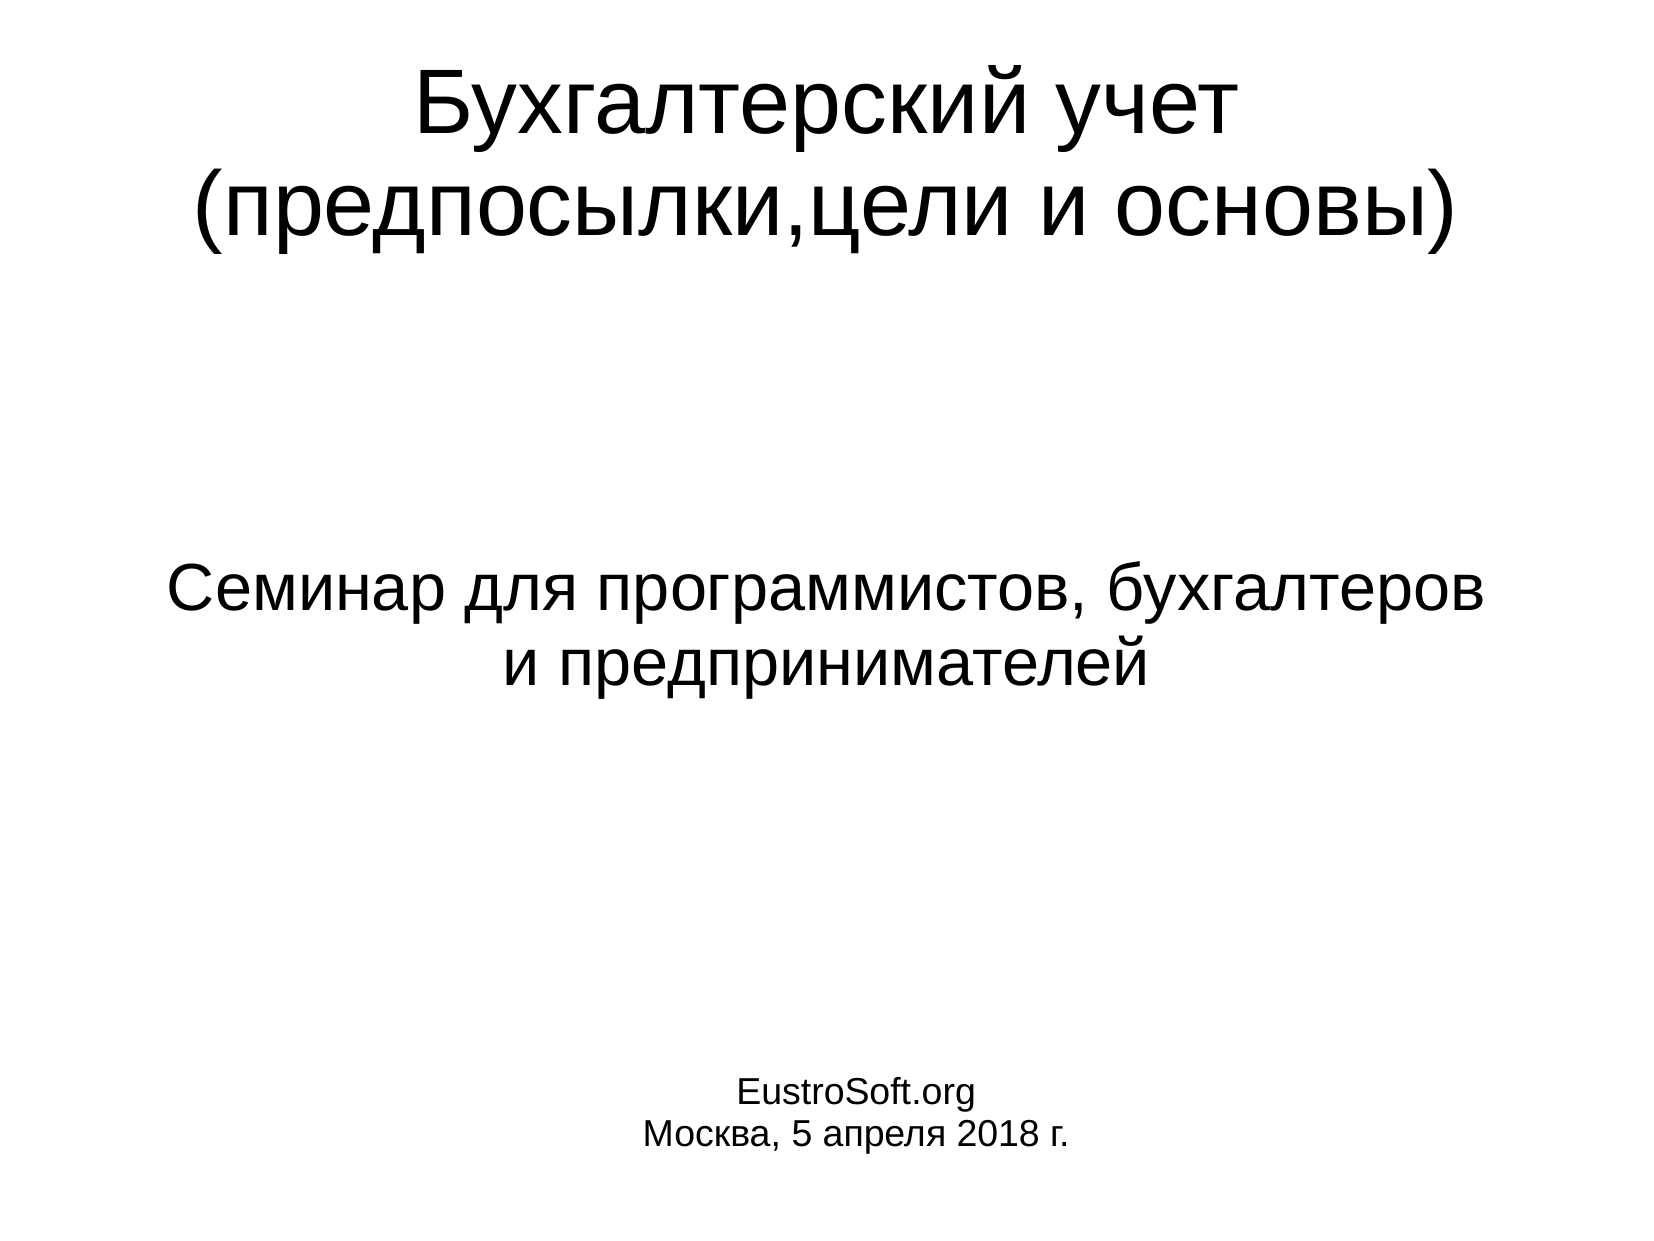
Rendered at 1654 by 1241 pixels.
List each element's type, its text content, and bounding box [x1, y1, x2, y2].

text_box EustroSoft.org Москва, 5 апреля 2018 г. [472, 1062, 1241, 1162]
title Бухгалтерский учет (предпосылки,цели и основы) [82, 49, 1571, 257]
subtitle Семинар для программистов, бухгалтеров и предпринимателей [82, 290, 1571, 1109]
